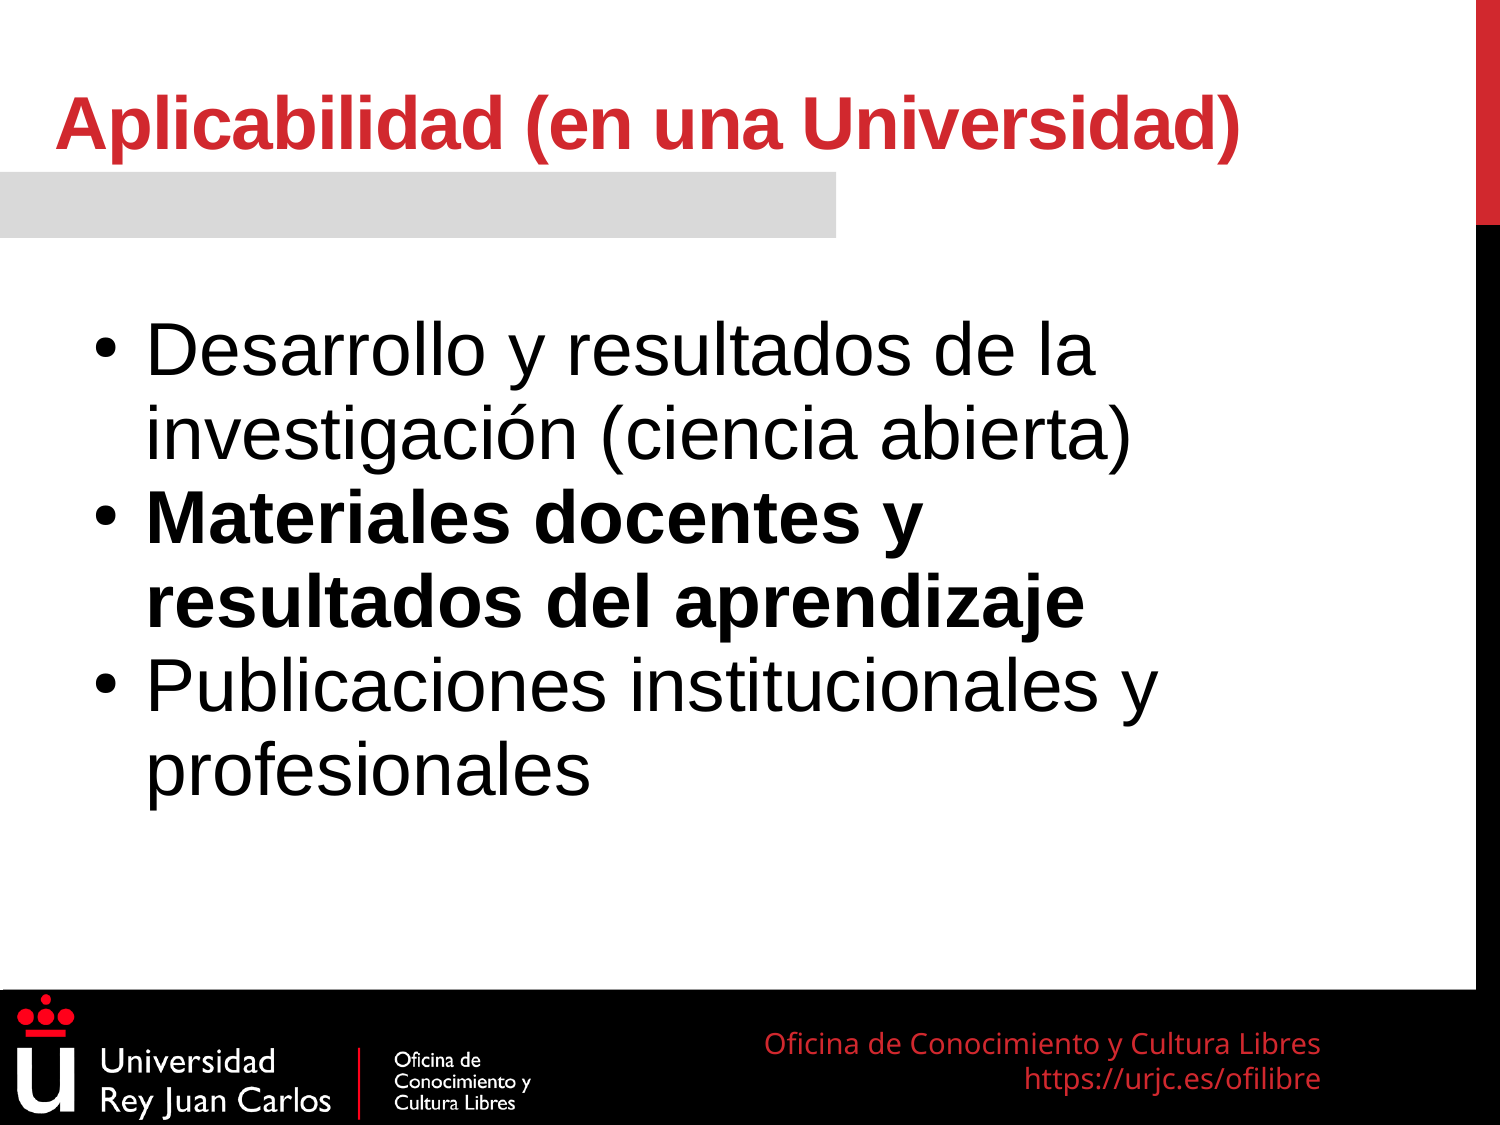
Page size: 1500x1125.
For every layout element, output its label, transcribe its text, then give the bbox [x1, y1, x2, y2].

text_box [0, 171, 837, 238]
text_box Desarrollo y resultados de la investigación (ciencia abierta) Materiales docentes y resultados del aprendizaje Publicaciones institucionales y profesionales [60, 299, 1254, 903]
title [75, 172, 1026, 250]
text_box Aplicabilidad (en una Universidad) [39, 24, 1366, 172]
picture [17, 994, 531, 1120]
